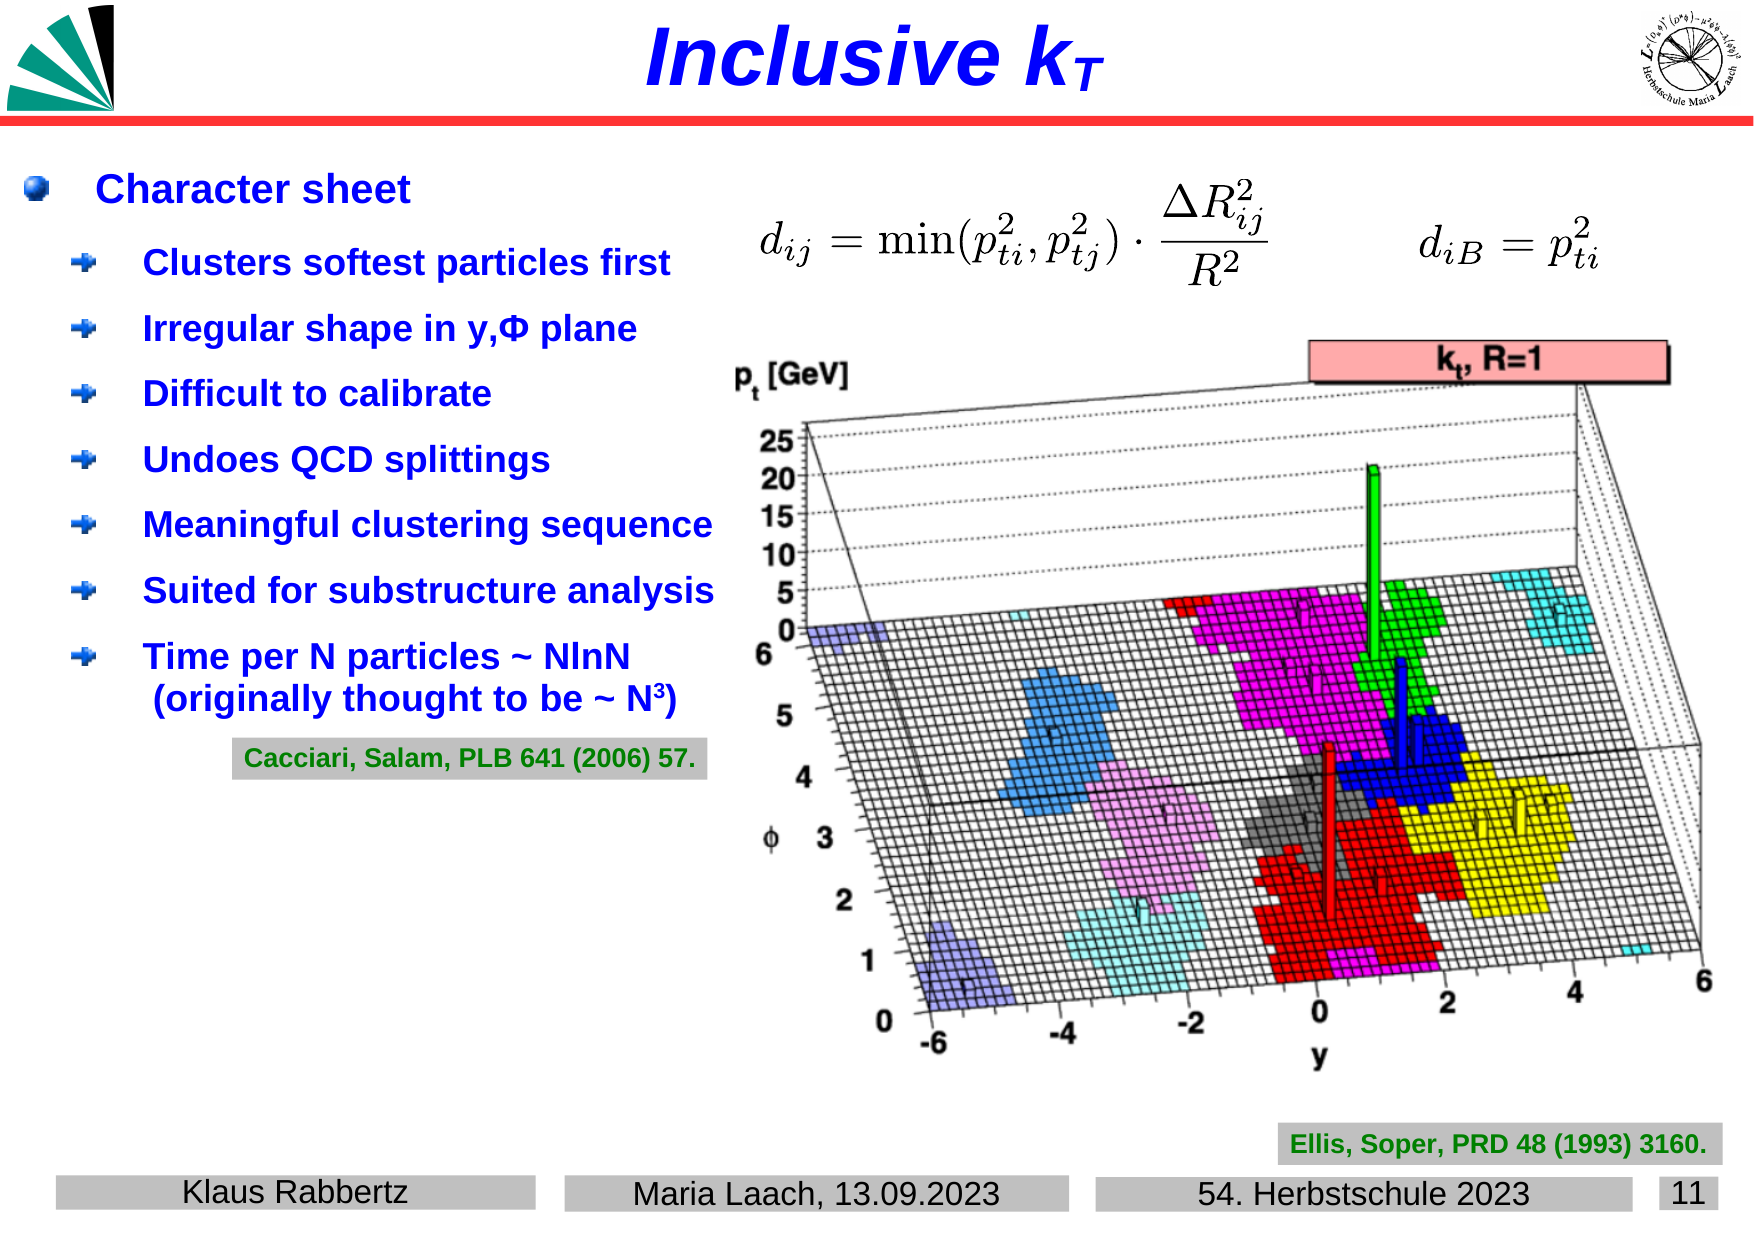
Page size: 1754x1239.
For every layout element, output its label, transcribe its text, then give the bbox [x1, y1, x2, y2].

text_box Ellis, Soper, PRD 48 (1993) 3160. [1277, 1122, 1723, 1165]
text_box Cacciari, Salam, PLB 641 (2006) 57. [232, 737, 708, 780]
picture [758, 179, 1268, 286]
title Inclusive kT [129, 0, 1617, 114]
list Character sheet Clusters softest particles first Irregular shape in y,Φ plane Difficult to calibrate Undoes QCD splittings Meaningful clustering sequence Suited for substructure analysis Time per N particles ~ NlnN (originally thought to be ~ N3) [12, 165, 745, 720]
picture [7, 5, 114, 112]
picture [1641, 11, 1741, 106]
picture [1417, 216, 1600, 269]
picture [722, 325, 1730, 1094]
